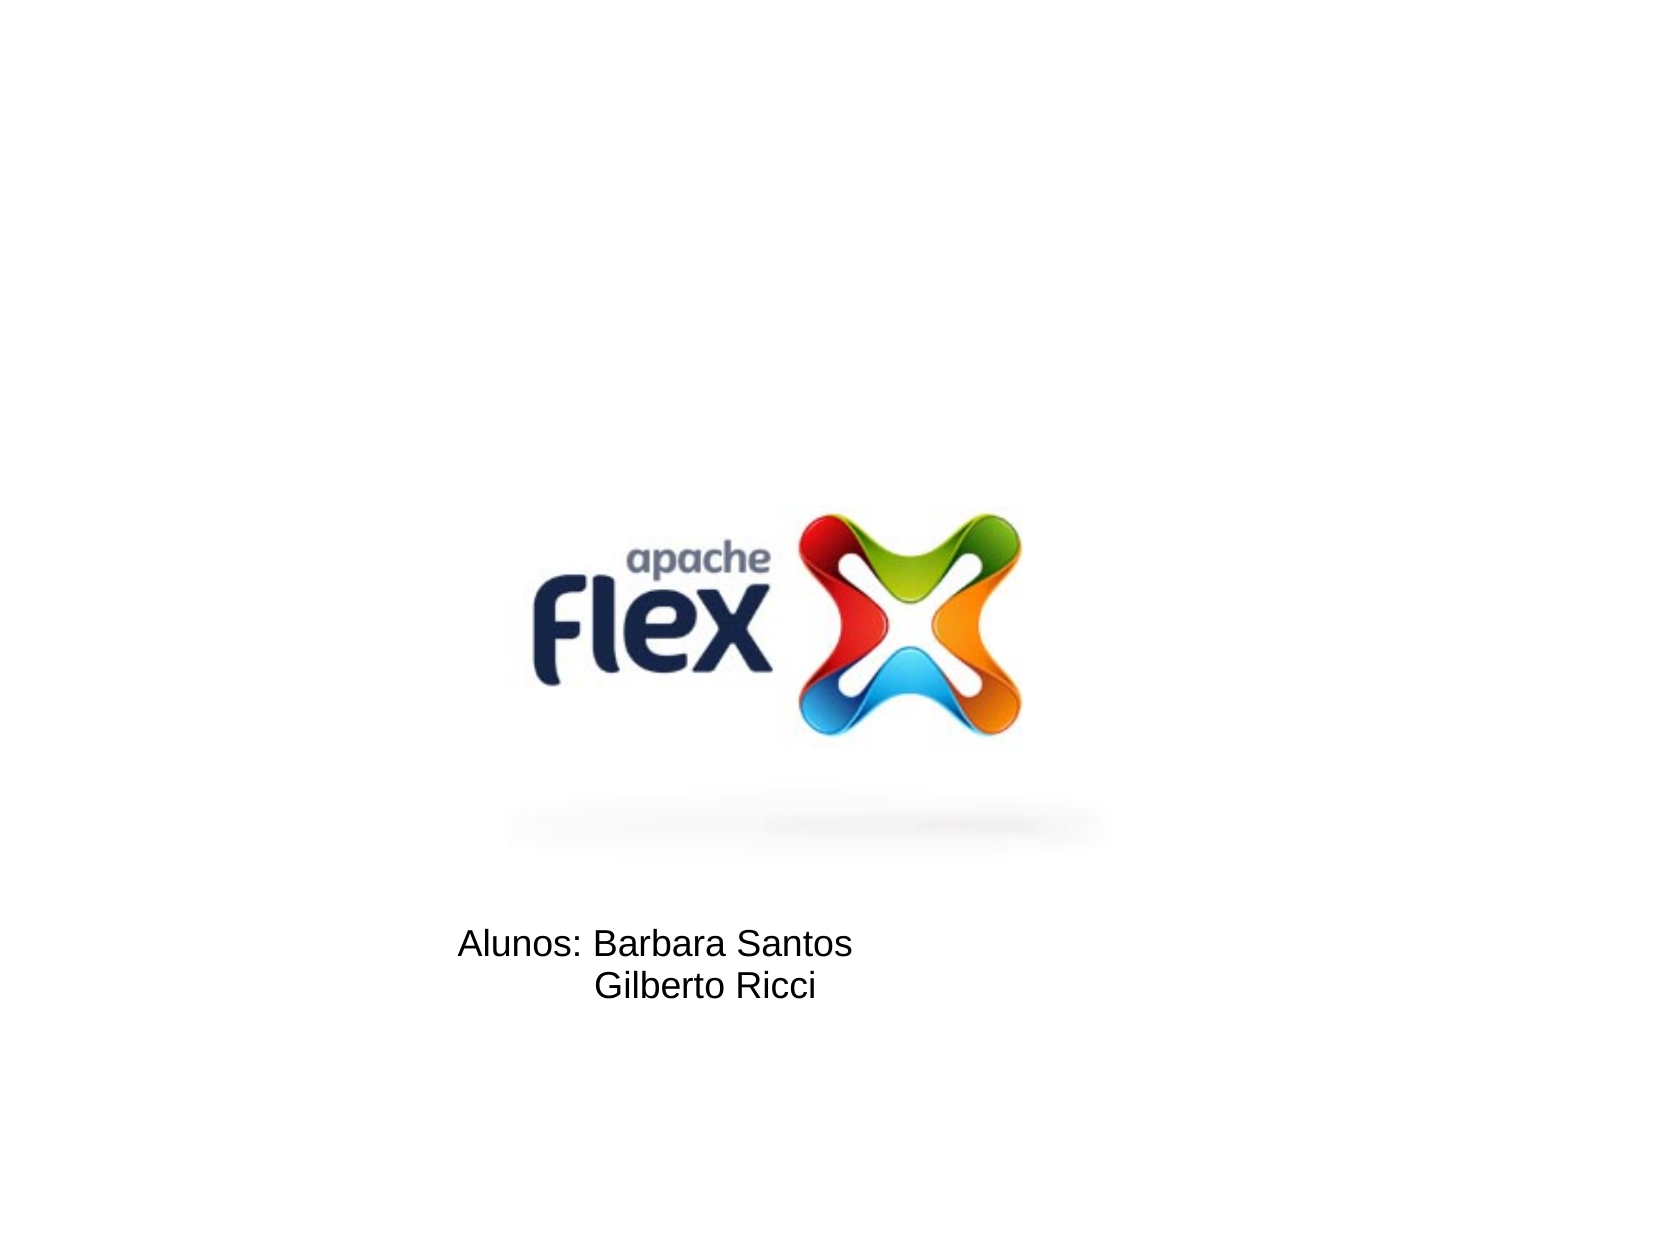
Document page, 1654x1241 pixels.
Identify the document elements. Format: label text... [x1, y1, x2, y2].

text_box Alunos: Barbara Santos Gilberto Ricci [442, 915, 1034, 1015]
picture [206, 265, 1340, 986]
